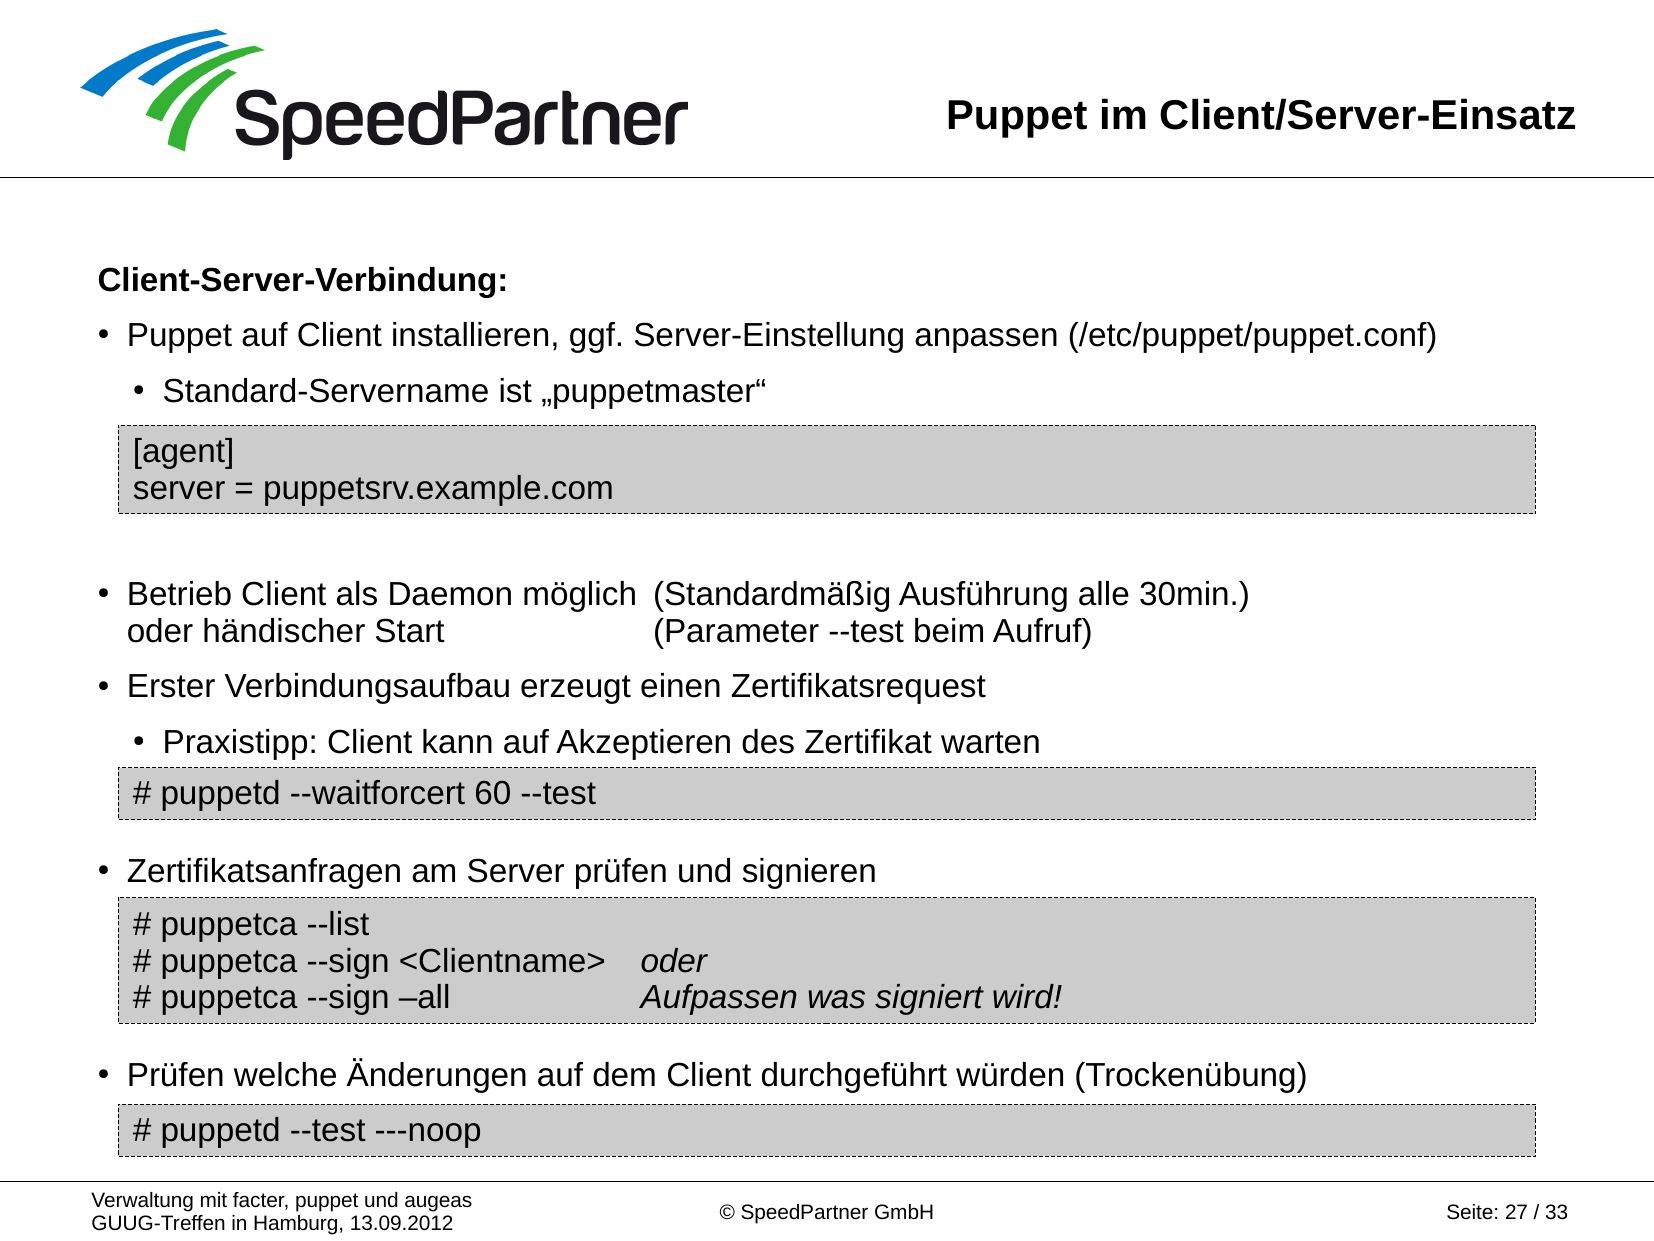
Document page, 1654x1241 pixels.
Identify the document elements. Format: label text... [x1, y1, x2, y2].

text_box # puppetd --waitforcert 60 --test [118, 767, 1536, 820]
text_box # puppetd --test ---noop [118, 1104, 1536, 1157]
text_box [agent] server = puppetsrv.example.com [118, 425, 1536, 514]
picture [80, 29, 688, 160]
text_box # puppetca --list # puppetca --sign <Clientname> oder # puppetca --sign –all Aufpassen was signiert wird! [118, 897, 1536, 1024]
title Puppet im Client/Server-Einsatz [590, 70, 1577, 160]
text_box Client-Server-Verbindung: Puppet auf Client installieren, ggf. Server-Einstellung anpassen (/etc/puppet/puppet.conf) Standard-Servername ist „puppetmaster“ Betrieb Client als Daemon möglich (Standardmäßig Ausführung alle 30min.) oder händischer Start (Parameter --test beim Aufruf) Erster Verbindungsaufbau erzeugt einen Zertifikatsrequest Praxistipp: Client kann auf Akzeptieren des Zertifikat warten Zertifikatsanfragen am Server prüfen und signieren Prüfen welche Änderungen auf dem Client durchgeführt würden (Trockenübung) [82, 253, 1565, 1177]
